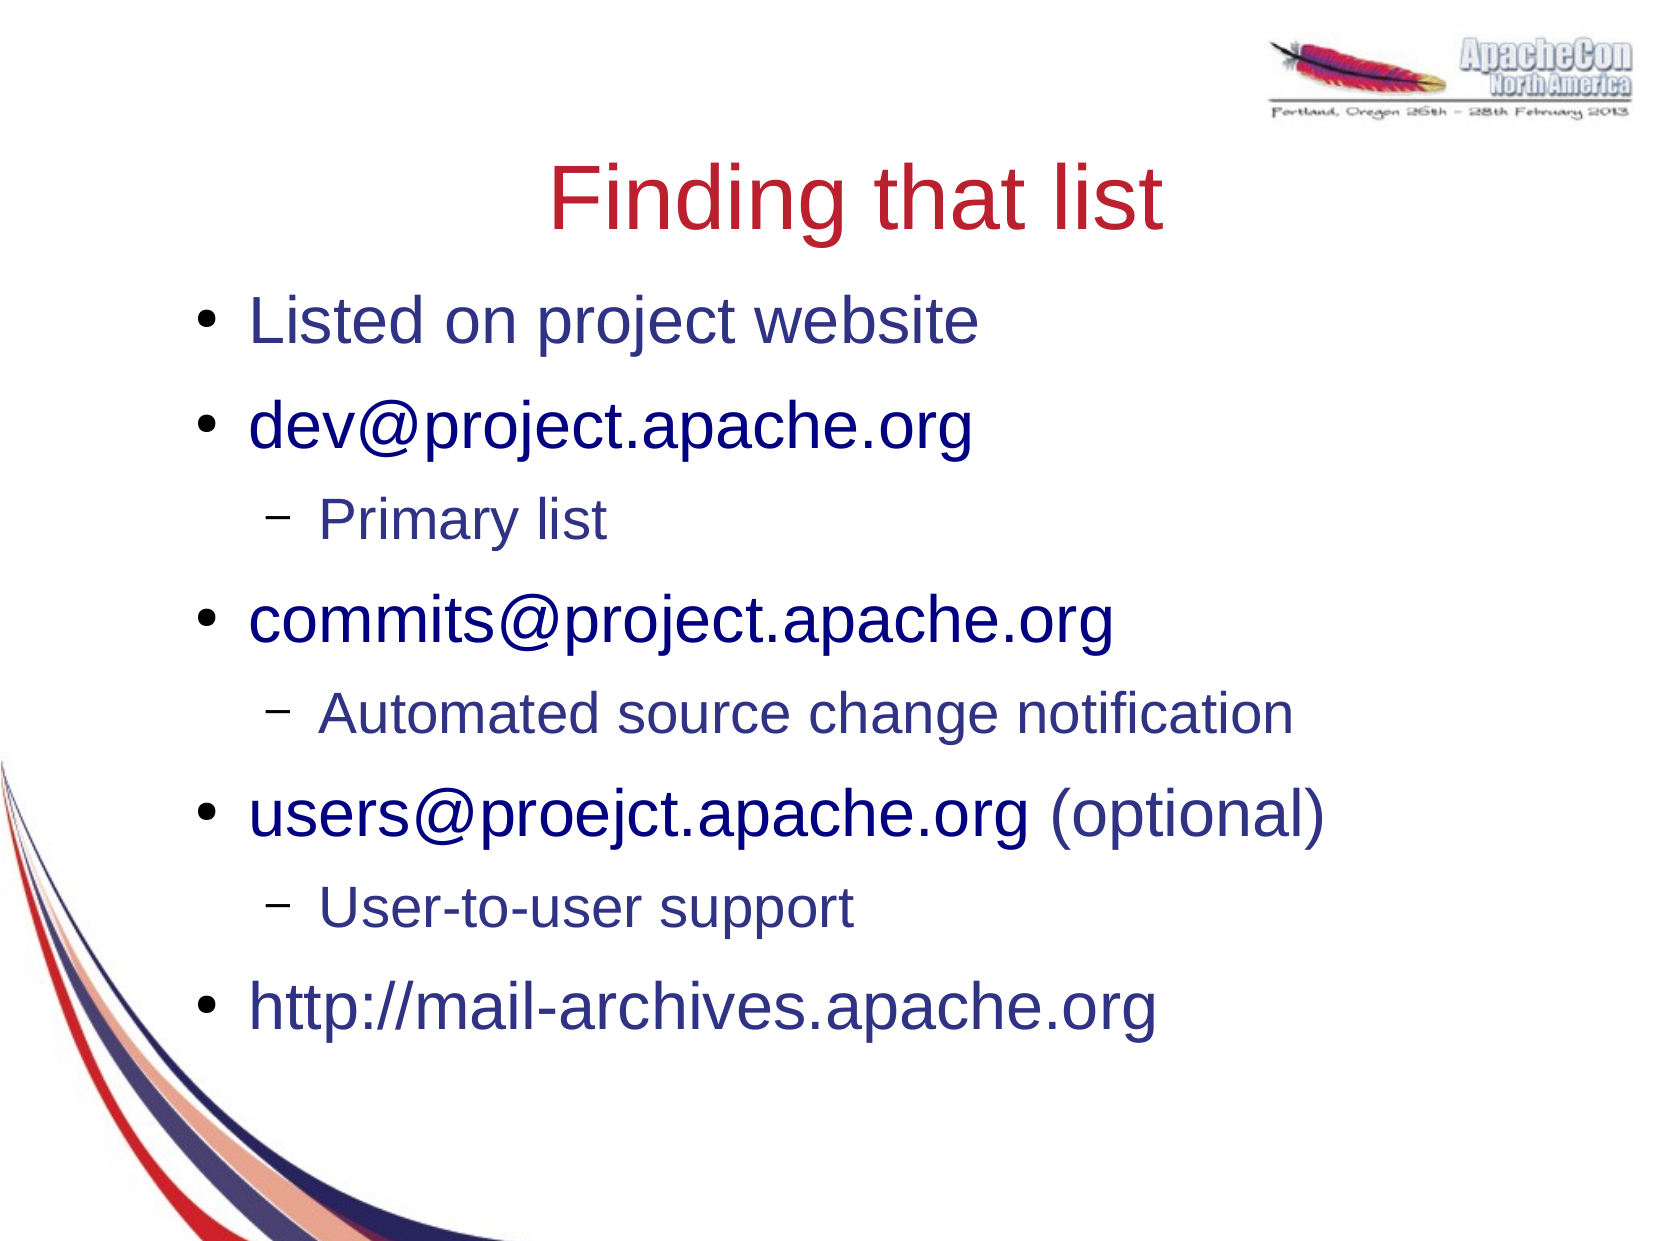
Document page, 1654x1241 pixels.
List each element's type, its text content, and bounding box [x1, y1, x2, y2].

list Listed on project website dev@project.apache.org Primary list commits@project.apache.org Automated source change notification users@proejct.apache.org (optional) User-to-user support http://mail-archives.apache.org [177, 283, 1536, 1045]
title Finding that list [177, 141, 1536, 254]
picture [0, 0, 1654, 1241]
